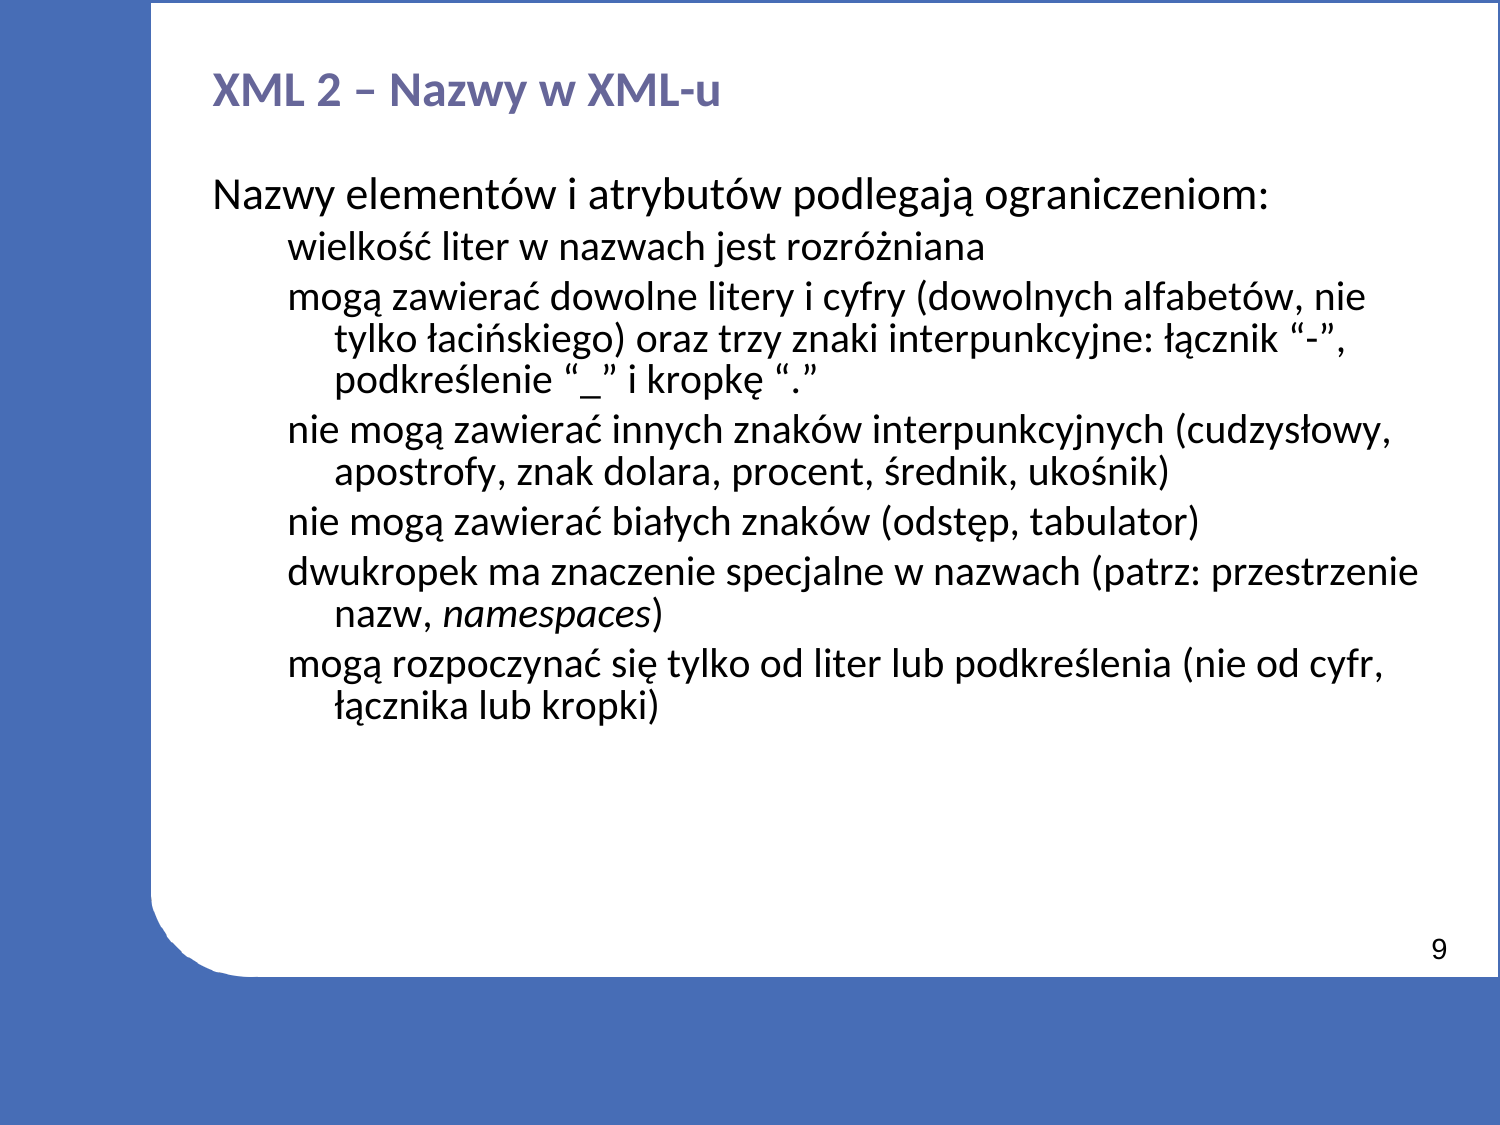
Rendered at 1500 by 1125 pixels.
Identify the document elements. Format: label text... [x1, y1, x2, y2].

list Nazwy elementów i atrybutów podlegają ograniczeniom: wielkość liter w nazwach jest rozróżniana mogą zawierać dowolne litery i cyfry (dowolnych alfabetów, nie tylko łacińskiego) oraz trzy znaki interpunkcyjne: łącznik “-”, podkreślenie “_” i kropkę “.” nie mogą zawierać innych znaków interpunkcyjnych (cudzysłowy, apostrofy, znak dolara, procent, średnik, ukośnik) nie mogą zawierać białych znaków (odstęp, tabulator) dwukropek ma znaczenie specjalne w nazwach (patrz: przestrzenie nazw, namespaces) mogą rozpoczynać się tylko od liter lub podkreślenia (nie od cyfr, łącznika lub kropki) [212, 174, 1448, 911]
title XML 2 – Nazwy w XML-u [212, 24, 1447, 164]
picture [0, 0, 1500, 1125]
